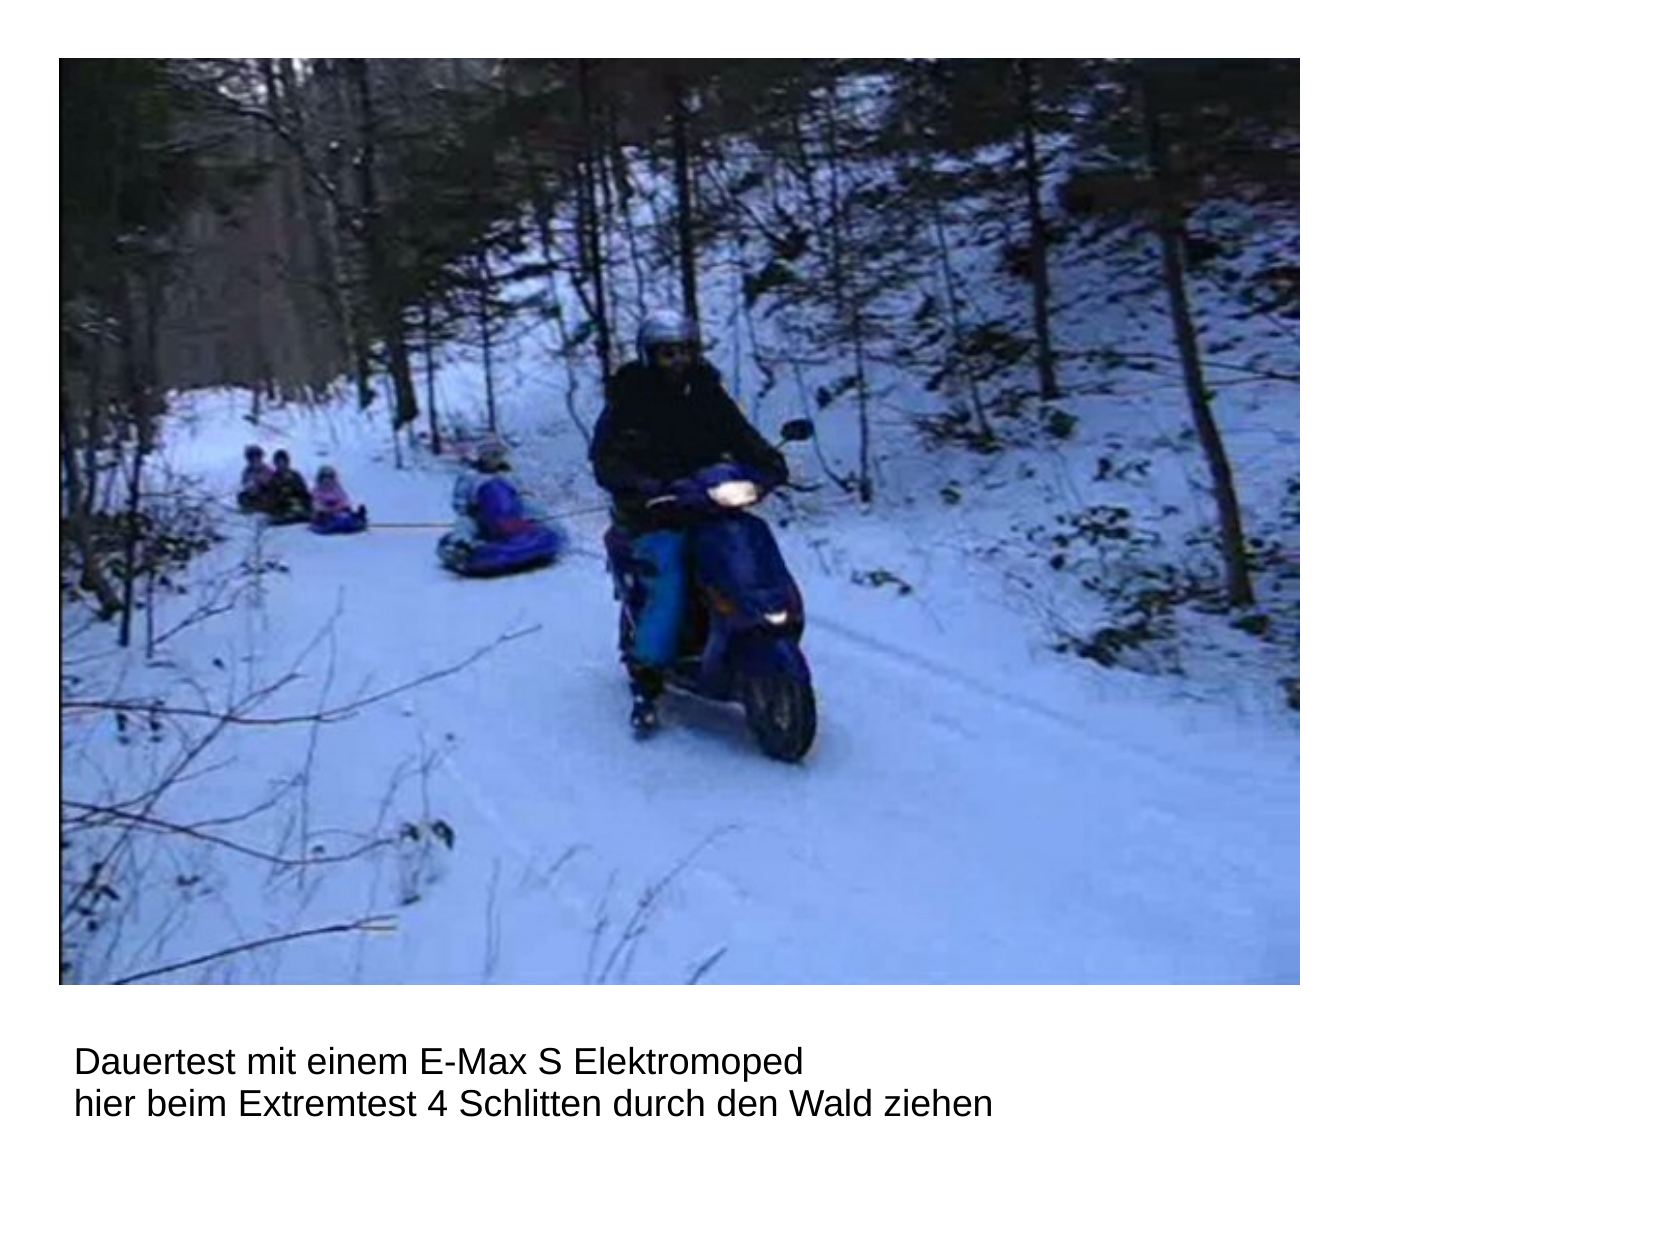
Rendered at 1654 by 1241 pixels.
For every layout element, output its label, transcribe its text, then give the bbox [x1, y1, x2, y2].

text_box Dauertest mit einem E-Max S Elektromoped hier beim Extremtest 4 Schlitten durch den Wald ziehen [59, 1033, 1009, 1133]
picture [59, 58, 1300, 986]
